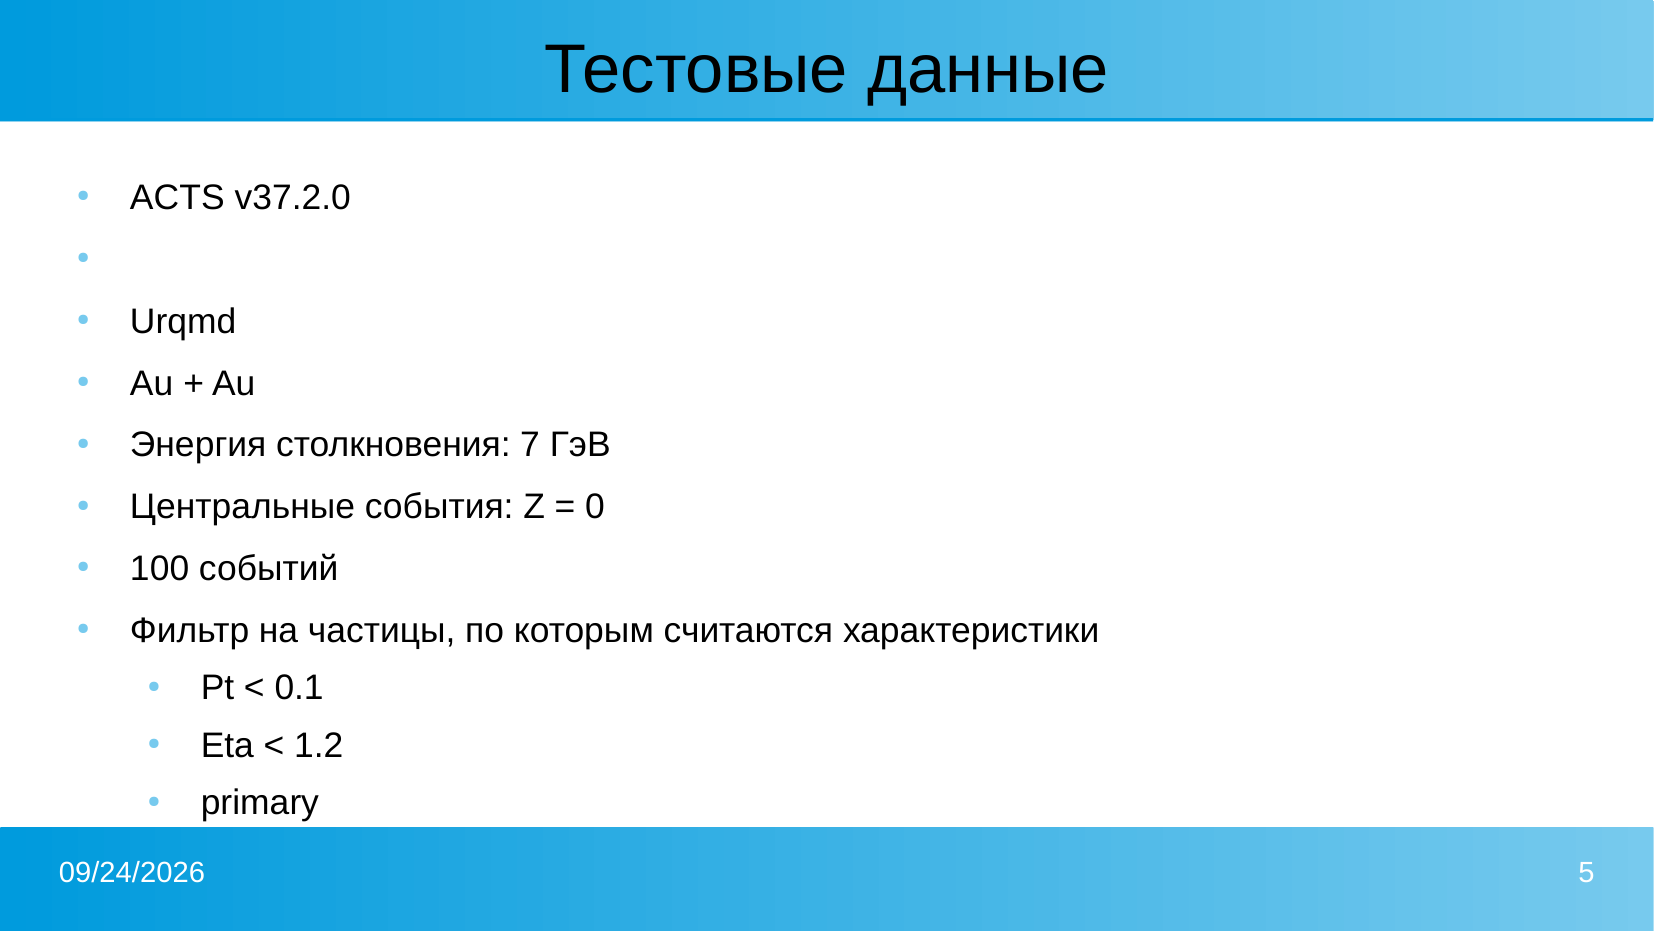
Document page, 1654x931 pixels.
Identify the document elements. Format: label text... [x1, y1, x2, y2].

title Тестовые данные [59, 29, 1595, 108]
list ACTS v37.2.0 Urqmd Au + Au Энергия столкновения: 7 ГэВ Центральные события: Z = 0 100 событий Фильтр на частицы, по которым считаются характеристики Pt < 0.1 Eta < 1.2 primary [59, 177, 1595, 768]
